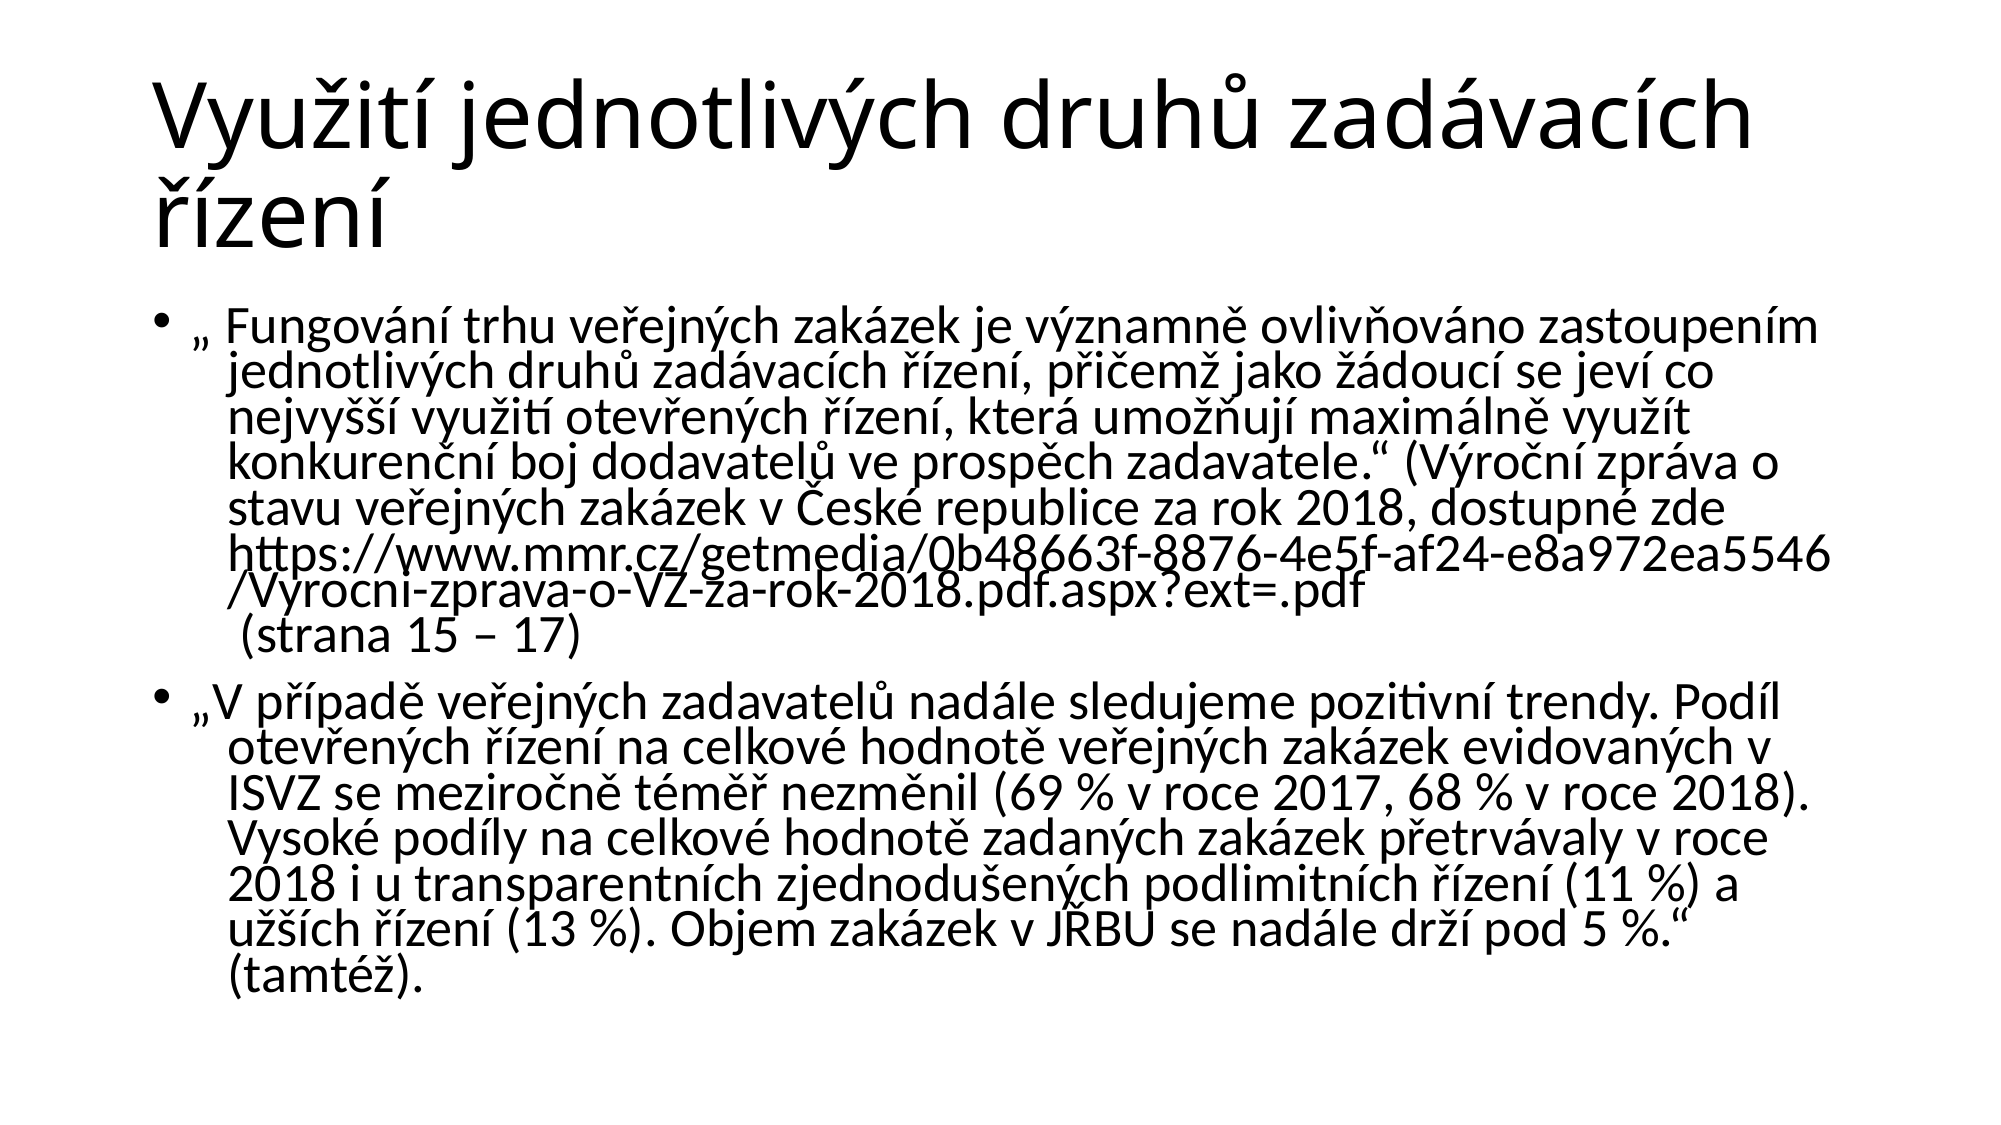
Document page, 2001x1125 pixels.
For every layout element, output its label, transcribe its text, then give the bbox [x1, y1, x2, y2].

title Využití jednotlivých druhů zadávacích řízení [137, 59, 1863, 278]
list „ Fungování trhu veřejných zakázek je významně ovlivňováno zastoupením jednotlivých druhů zadávacích řízení, přičemž jako žádoucí se jeví co nejvyšší využití otevřených řízení, která umožňují maximálně využít konkurenční boj dodavatelů ve prospěch zadavatele.“ (Výroční zpráva o stavu veřejných zakázek v České republice za rok 2018, dostupné zde https://www.mmr.cz/getmedia/0b48663f-8876-4e5f-af24-e8a972ea5546/Vyrocni-zprava-o-VZ-za-rok-2018.pdf.aspx?ext=.pdf (strana 15 – 17) „V případě veřejných zadavatelů nadále sledujeme pozitivní trendy. Podíl otevřených řízení na celkové hodnotě veřejných zakázek evidovaných v ISVZ se meziročně téměř nezměnil (69 % v roce 2017, 68 % v roce 2018). Vysoké podíly na celkové hodnotě zadaných zakázek přetrvávaly v roce 2018 i u transparentních zjednodušených podlimitních řízení (11 %) a užších řízení (13 %). Objem zakázek v JŘBU se nadále drží pod 5 %.“ (tamtéž). [137, 299, 1863, 1014]
